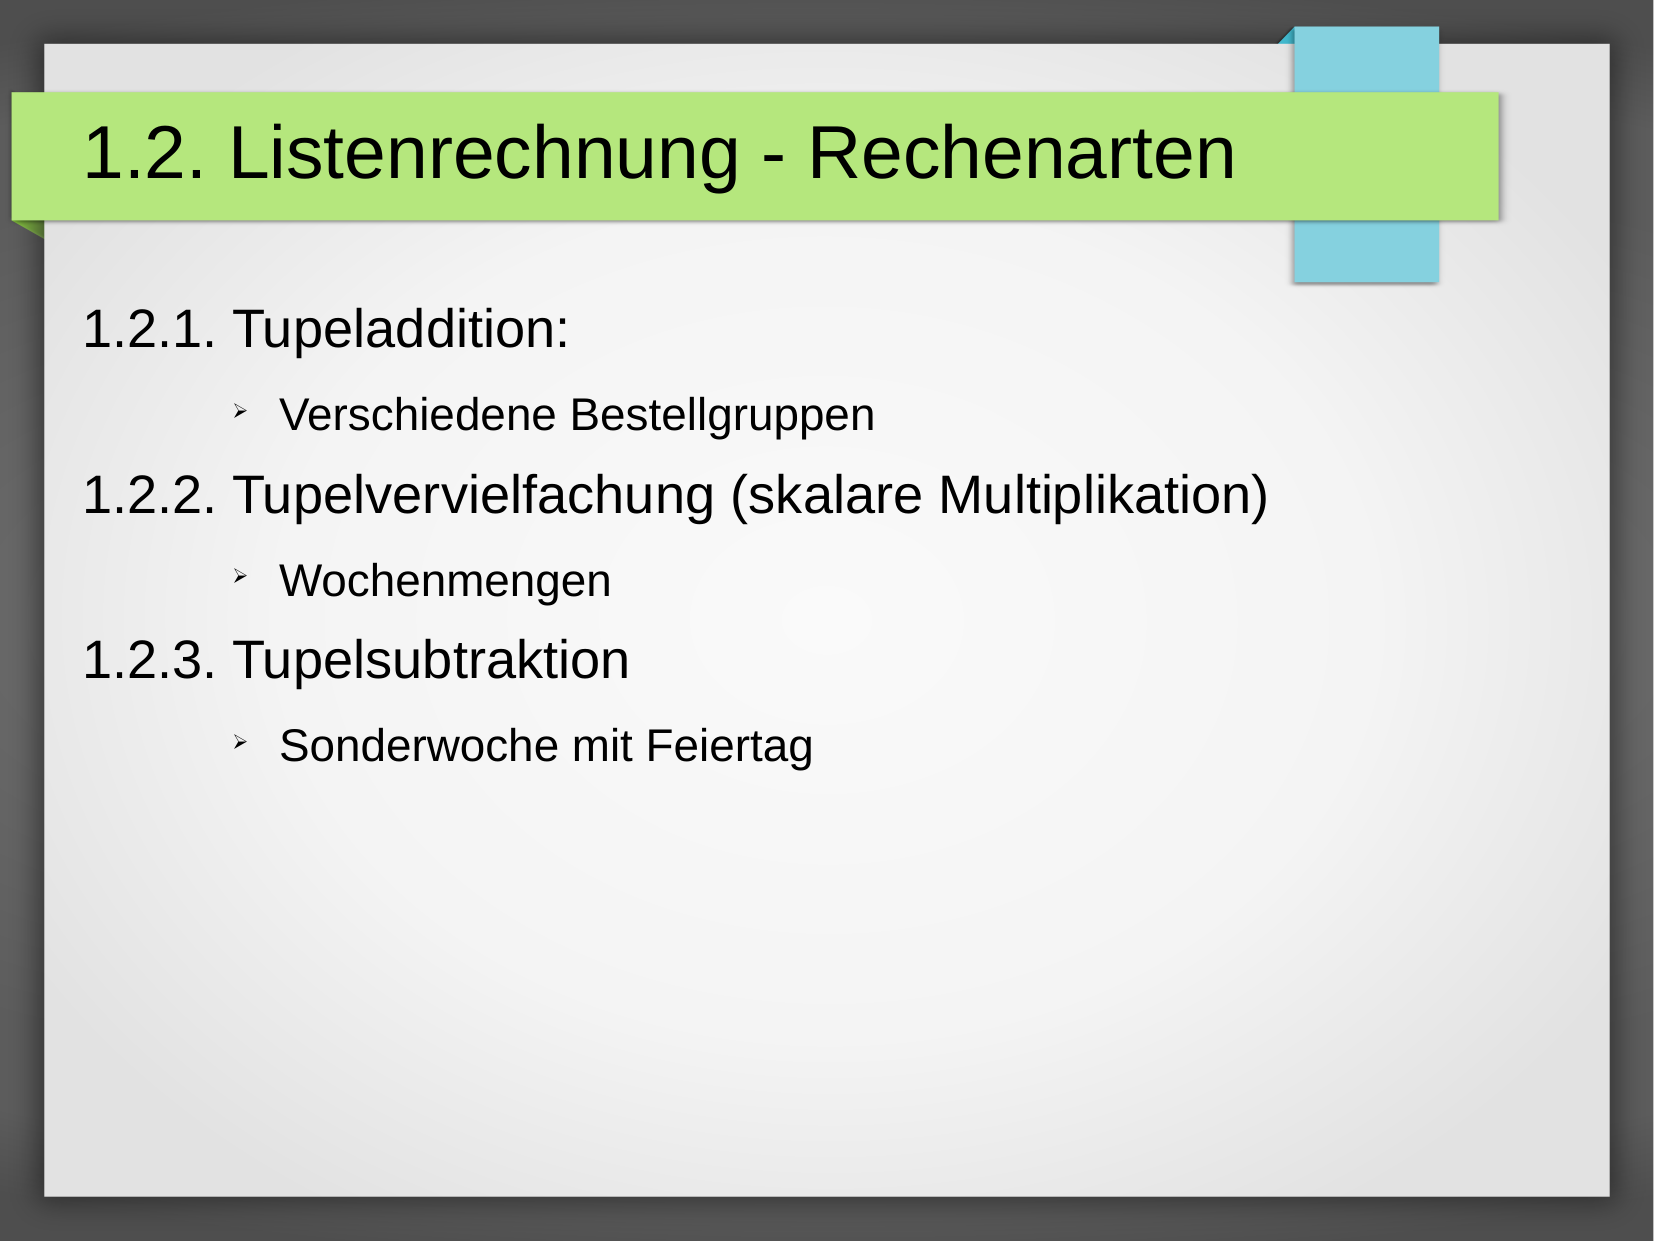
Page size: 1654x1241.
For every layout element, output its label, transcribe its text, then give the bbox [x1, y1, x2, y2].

picture [0, 0, 1654, 1241]
list 1.2.1. Tupeladdition: Verschiedene Bestellgruppen 1.2.2. Tupelvervielfachung (skalare Multiplikation) Wochenmengen 1.2.3. Tupelsubtraktion Sonderwoche mit Feiertag [82, 295, 1571, 1015]
title 1.2. Listenrechnung - Rechenarten [82, 94, 1264, 213]
